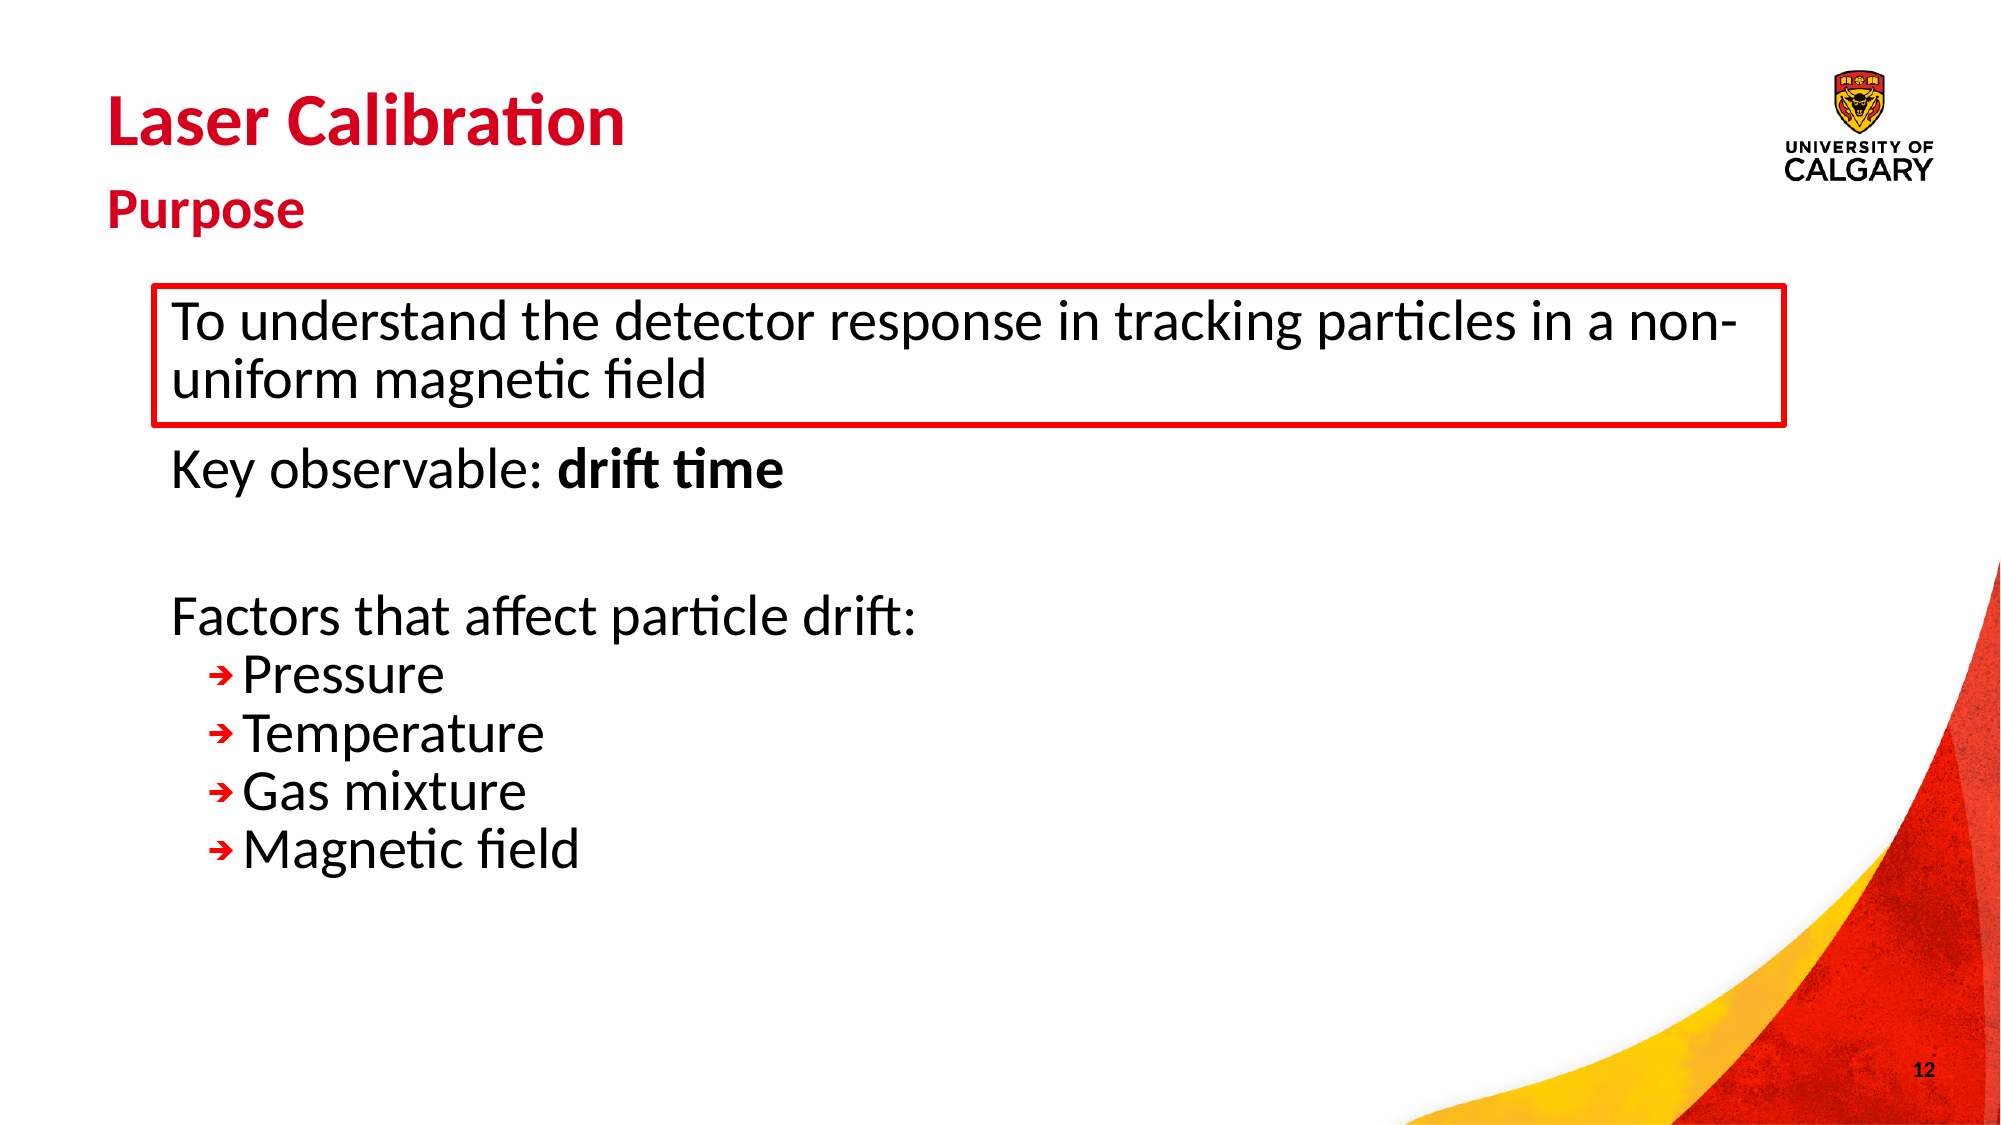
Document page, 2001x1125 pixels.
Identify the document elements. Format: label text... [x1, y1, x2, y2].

text_box Factors that affect particle drift: Pressure Temperature Gas mixture Magnetic field [153, 581, 1784, 894]
text_box Key observable: drift time [153, 433, 1784, 573]
text_box <number> [1500, 1046, 1951, 1107]
title Laser Calibration Purpose [92, 76, 1688, 246]
picture [0, 0, 2001, 1125]
text_box To understand the detector response in tracking particles in a non-uniform magnetic field [153, 286, 1784, 426]
